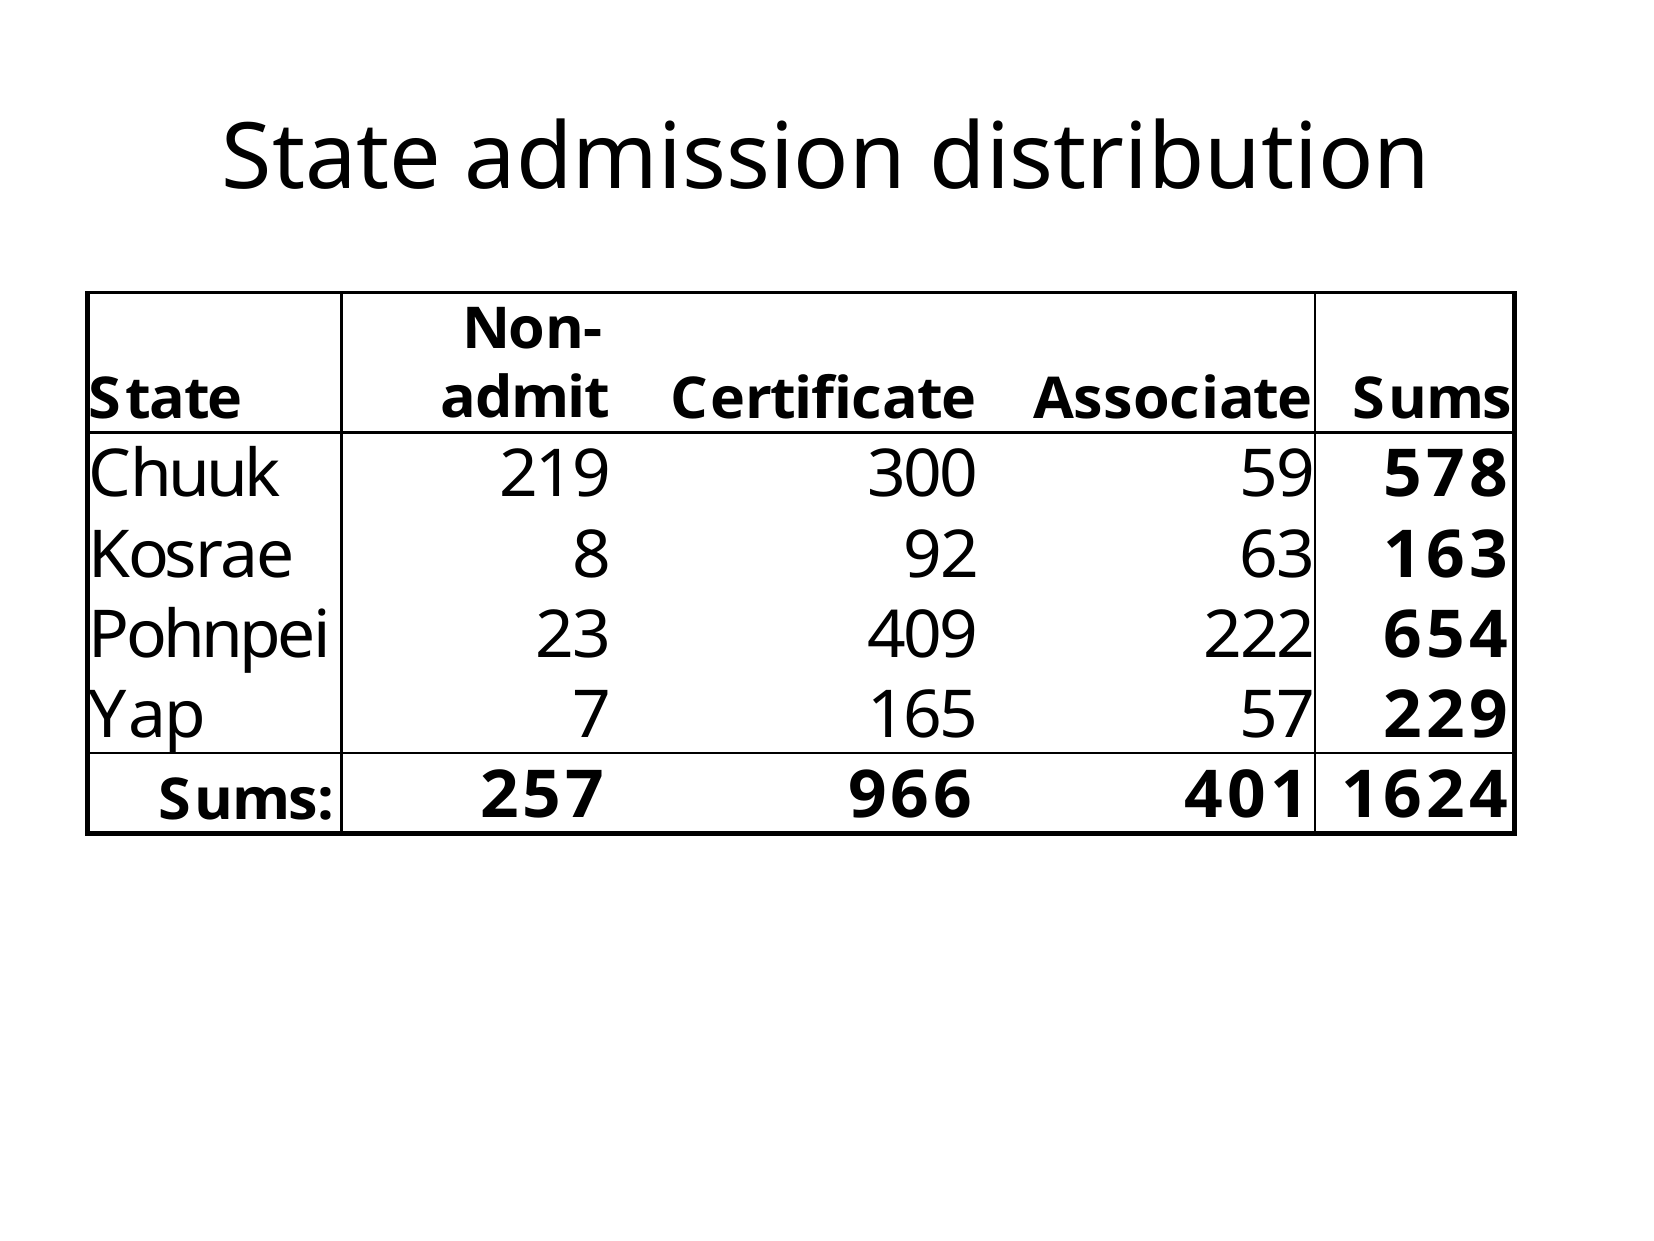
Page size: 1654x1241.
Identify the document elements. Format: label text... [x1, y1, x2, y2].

chart [82, 290, 1519, 1121]
title State admission distribution [82, 49, 1571, 257]
